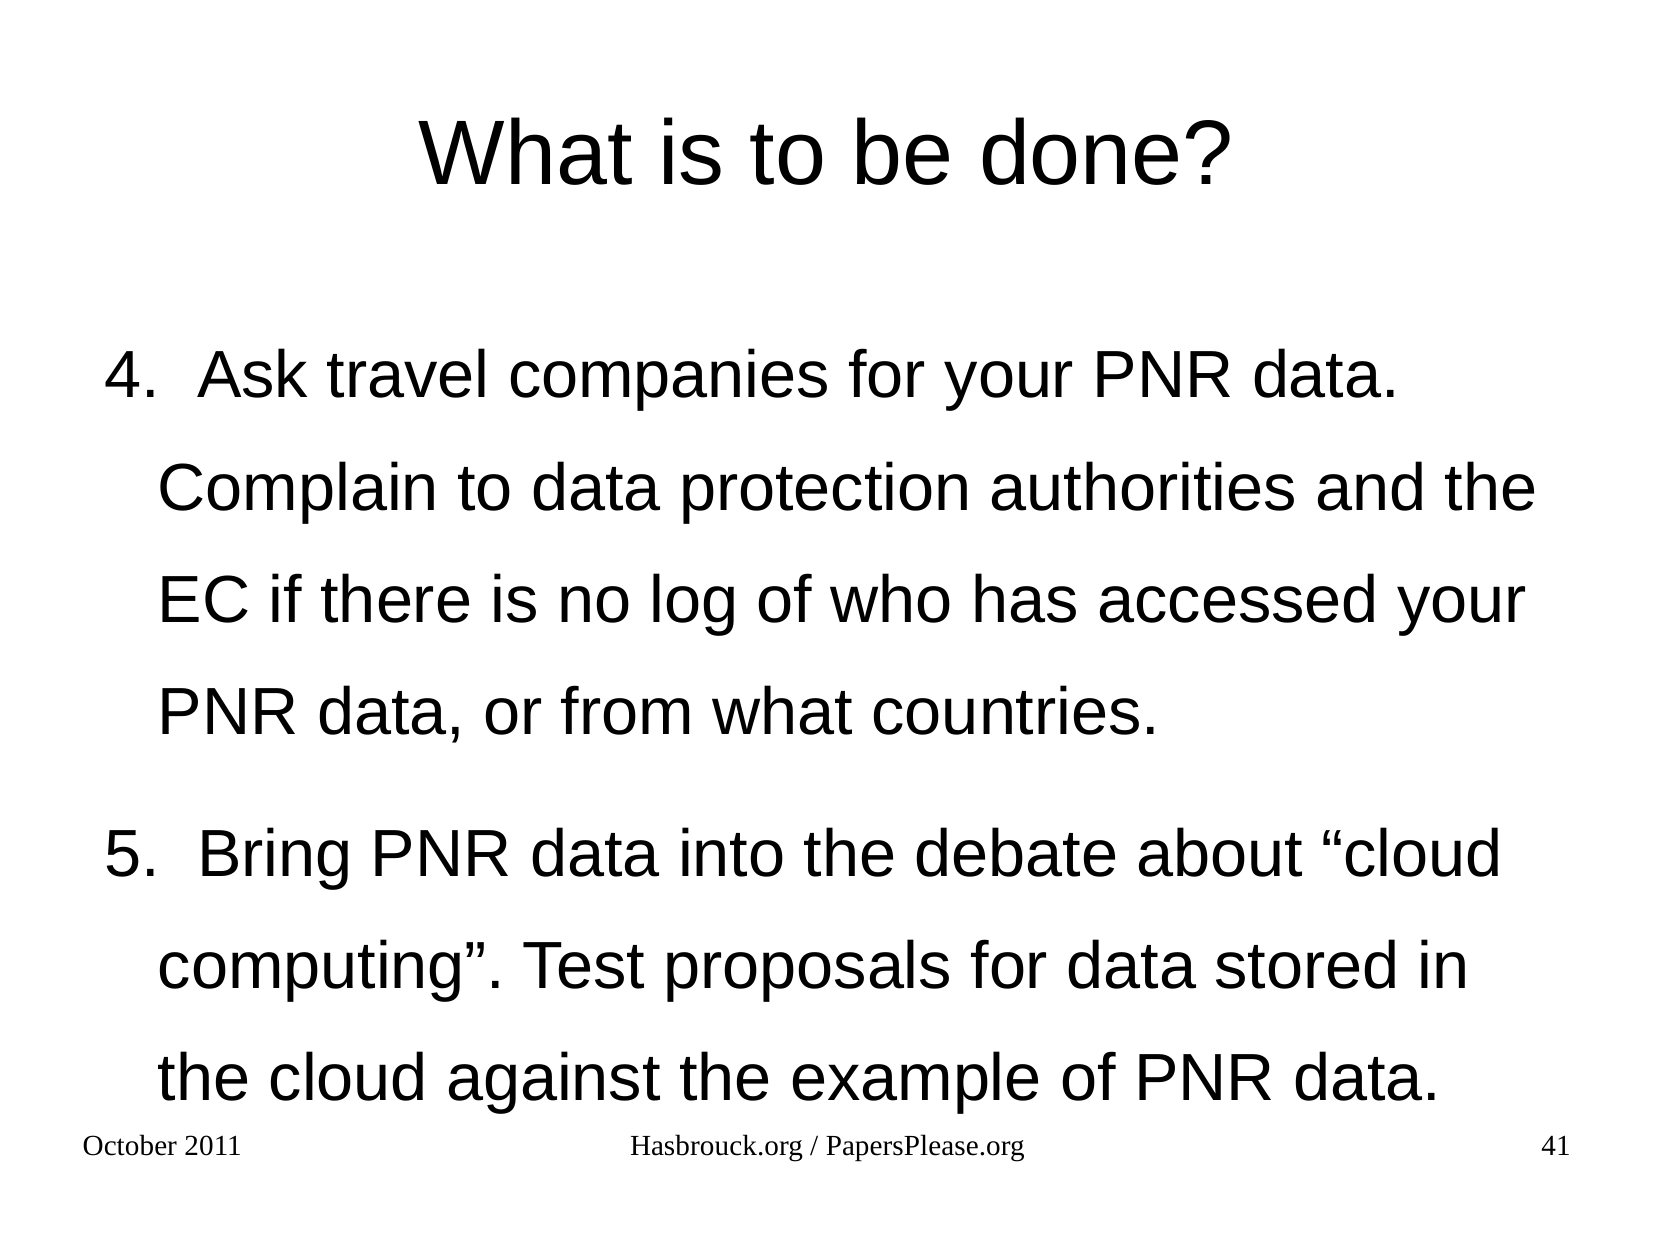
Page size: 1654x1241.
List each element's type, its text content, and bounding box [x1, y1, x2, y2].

list Ask travel companies for your PNR data. Complain to data protection authorities and the EC if there is no log of who has accessed your PNR data, or from what countries. Bring PNR data into the debate about “cloud computing”. Test proposals for data stored in the cloud against the example of PNR data. [86, 300, 1576, 1088]
title What is to be done? [82, 49, 1571, 257]
